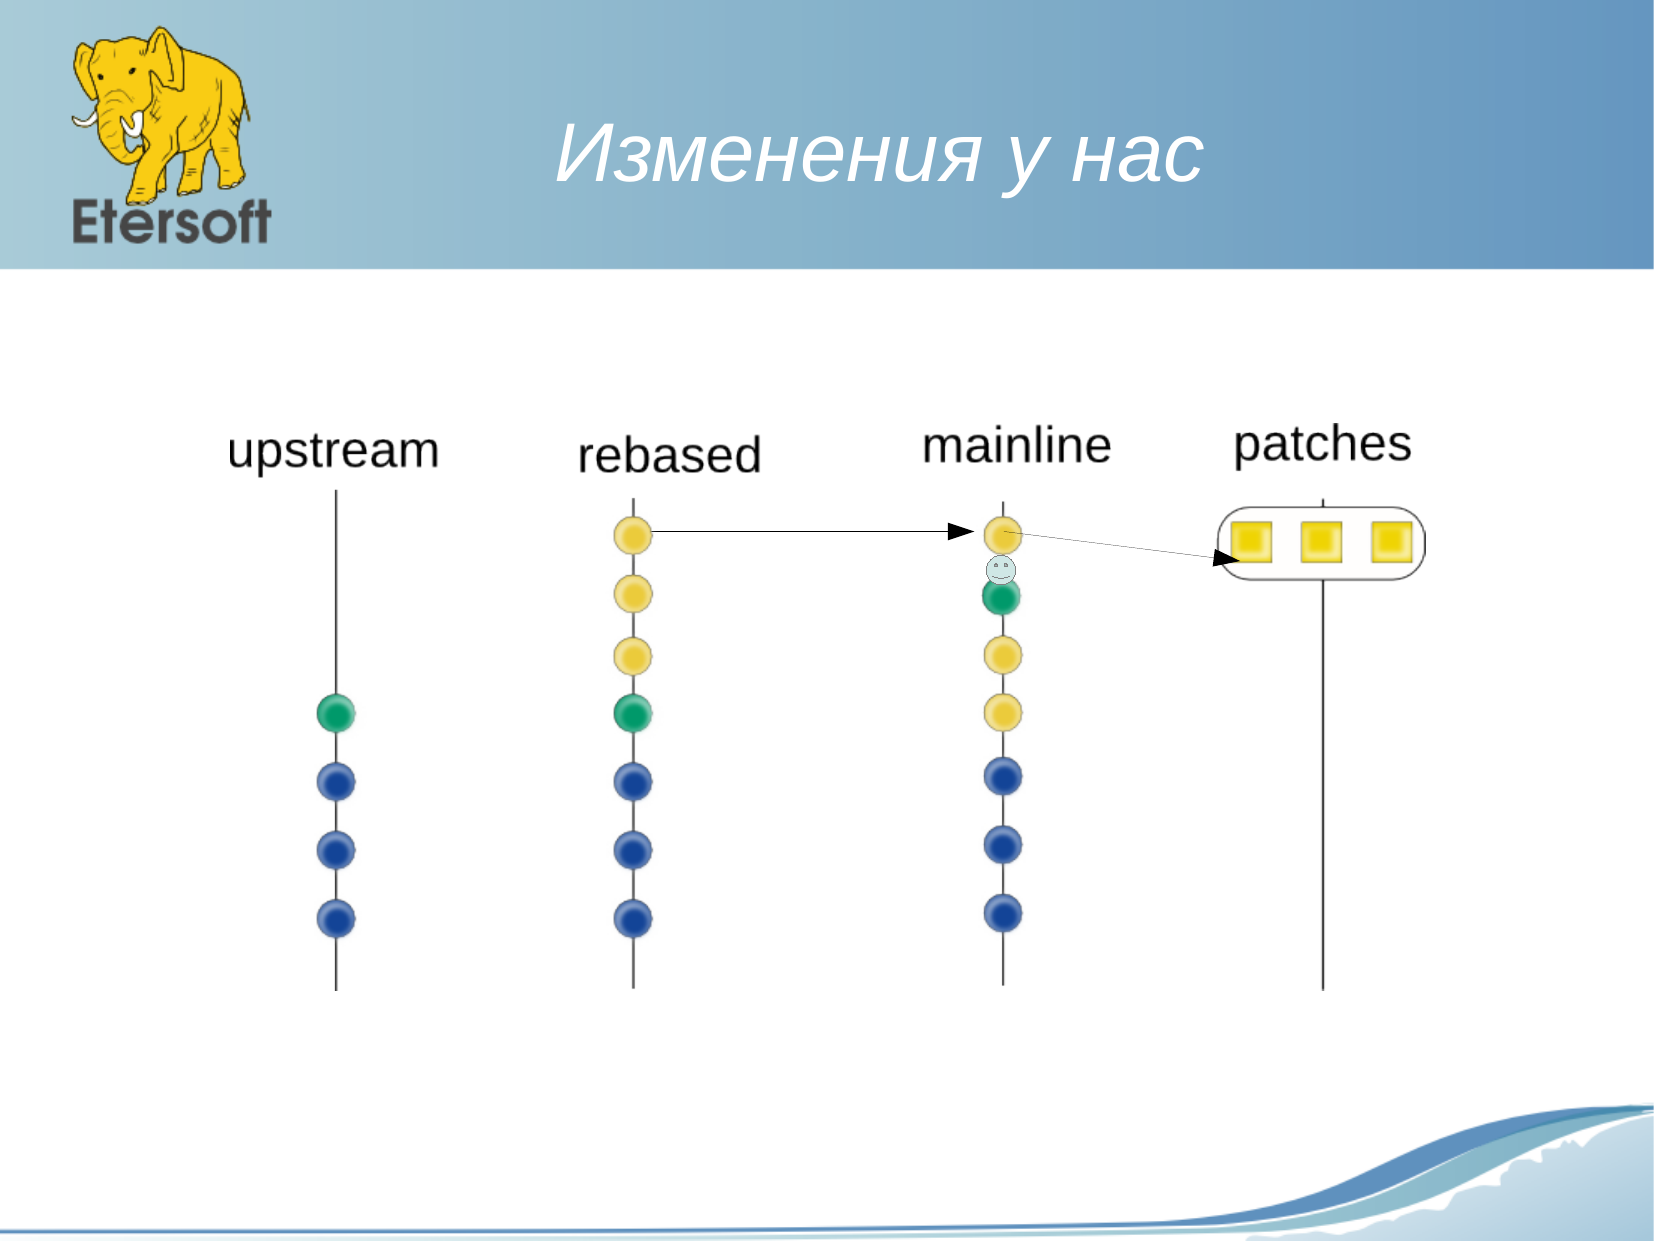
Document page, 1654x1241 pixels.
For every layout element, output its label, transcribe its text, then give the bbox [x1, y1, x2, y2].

picture [0, 0, 1654, 1241]
title Изменения у нас [135, 49, 1625, 257]
text_box [986, 555, 1016, 585]
